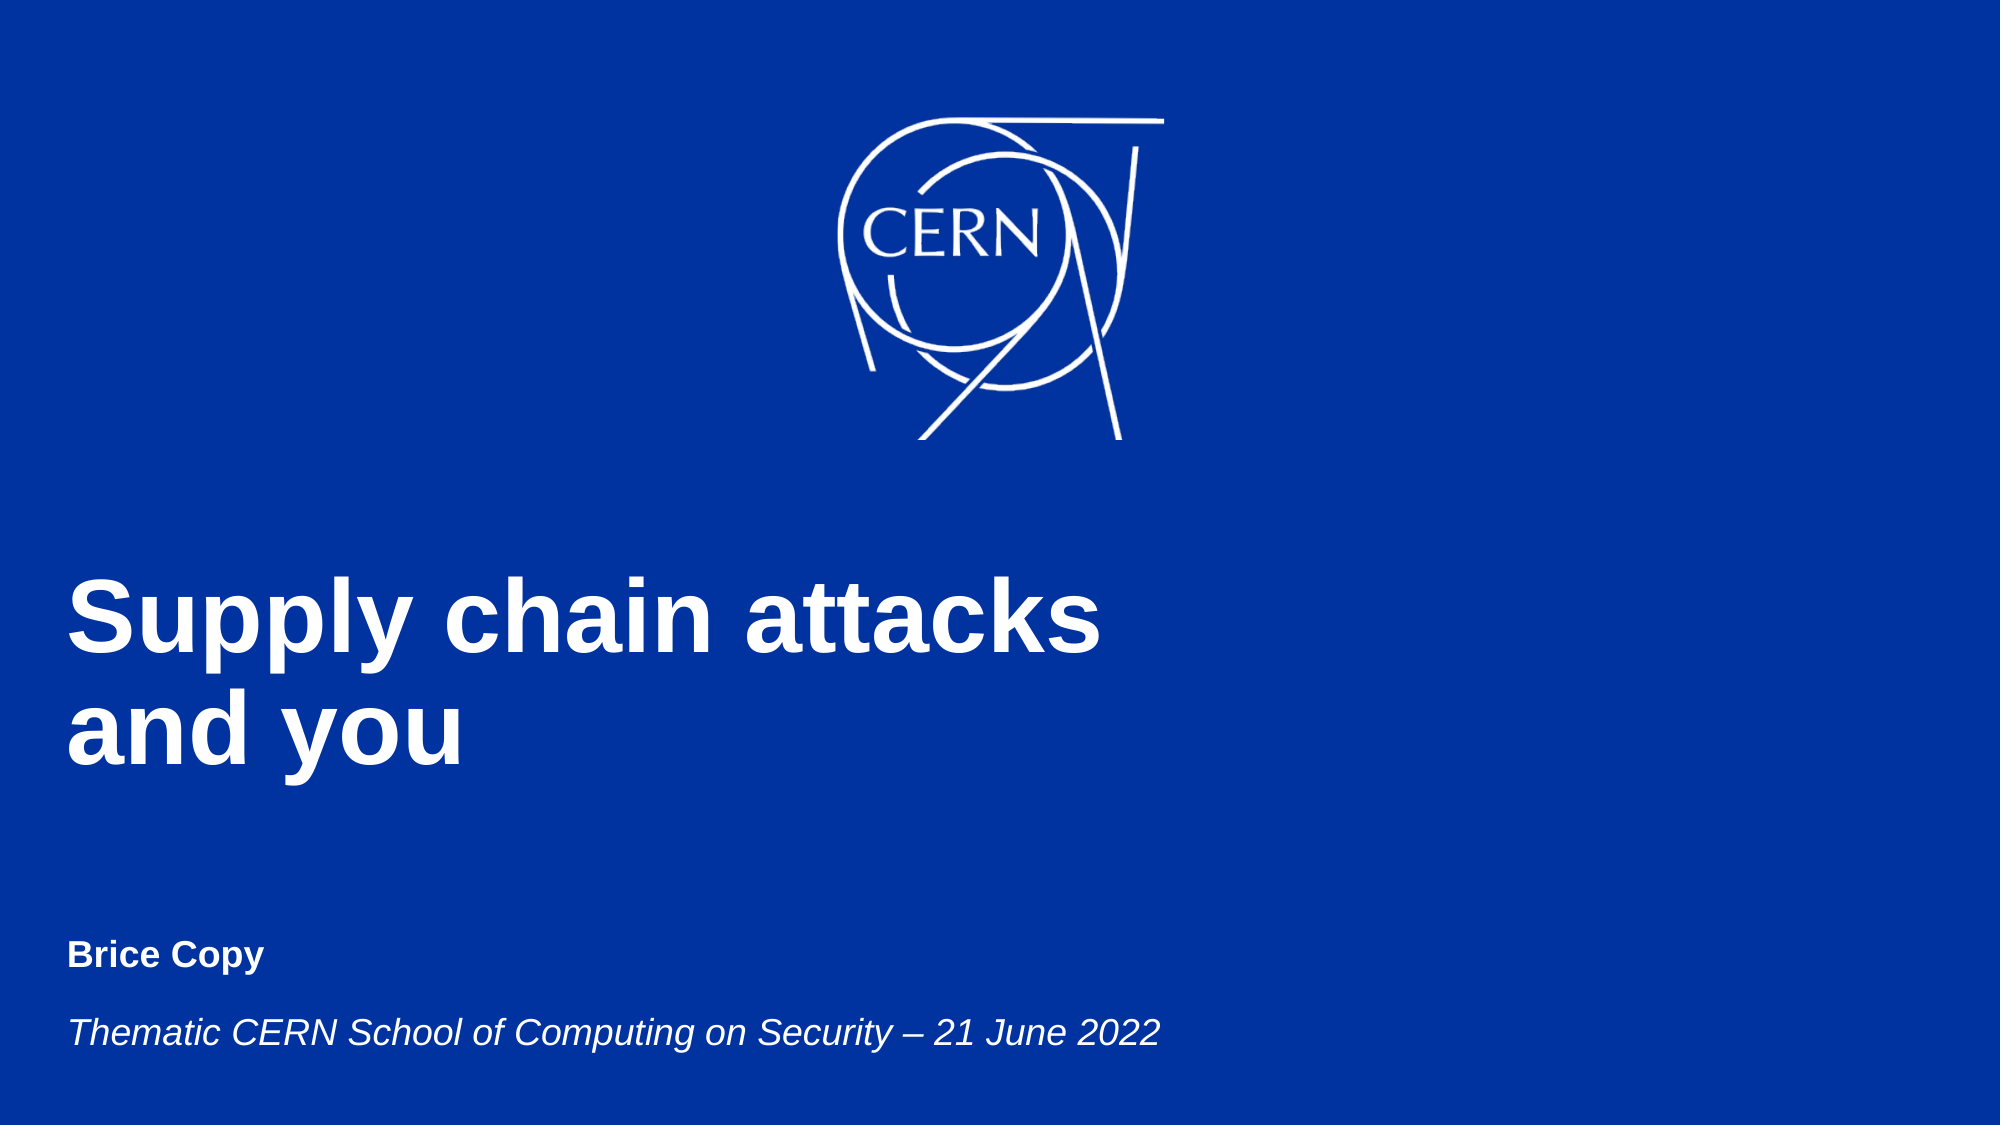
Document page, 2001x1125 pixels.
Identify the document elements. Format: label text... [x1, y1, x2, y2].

subtitle Brice Copy Thematic CERN School of Computing on Security – 21 June 2022 [66, 935, 1933, 1067]
title Supply chain attacks and you [66, 562, 1933, 916]
